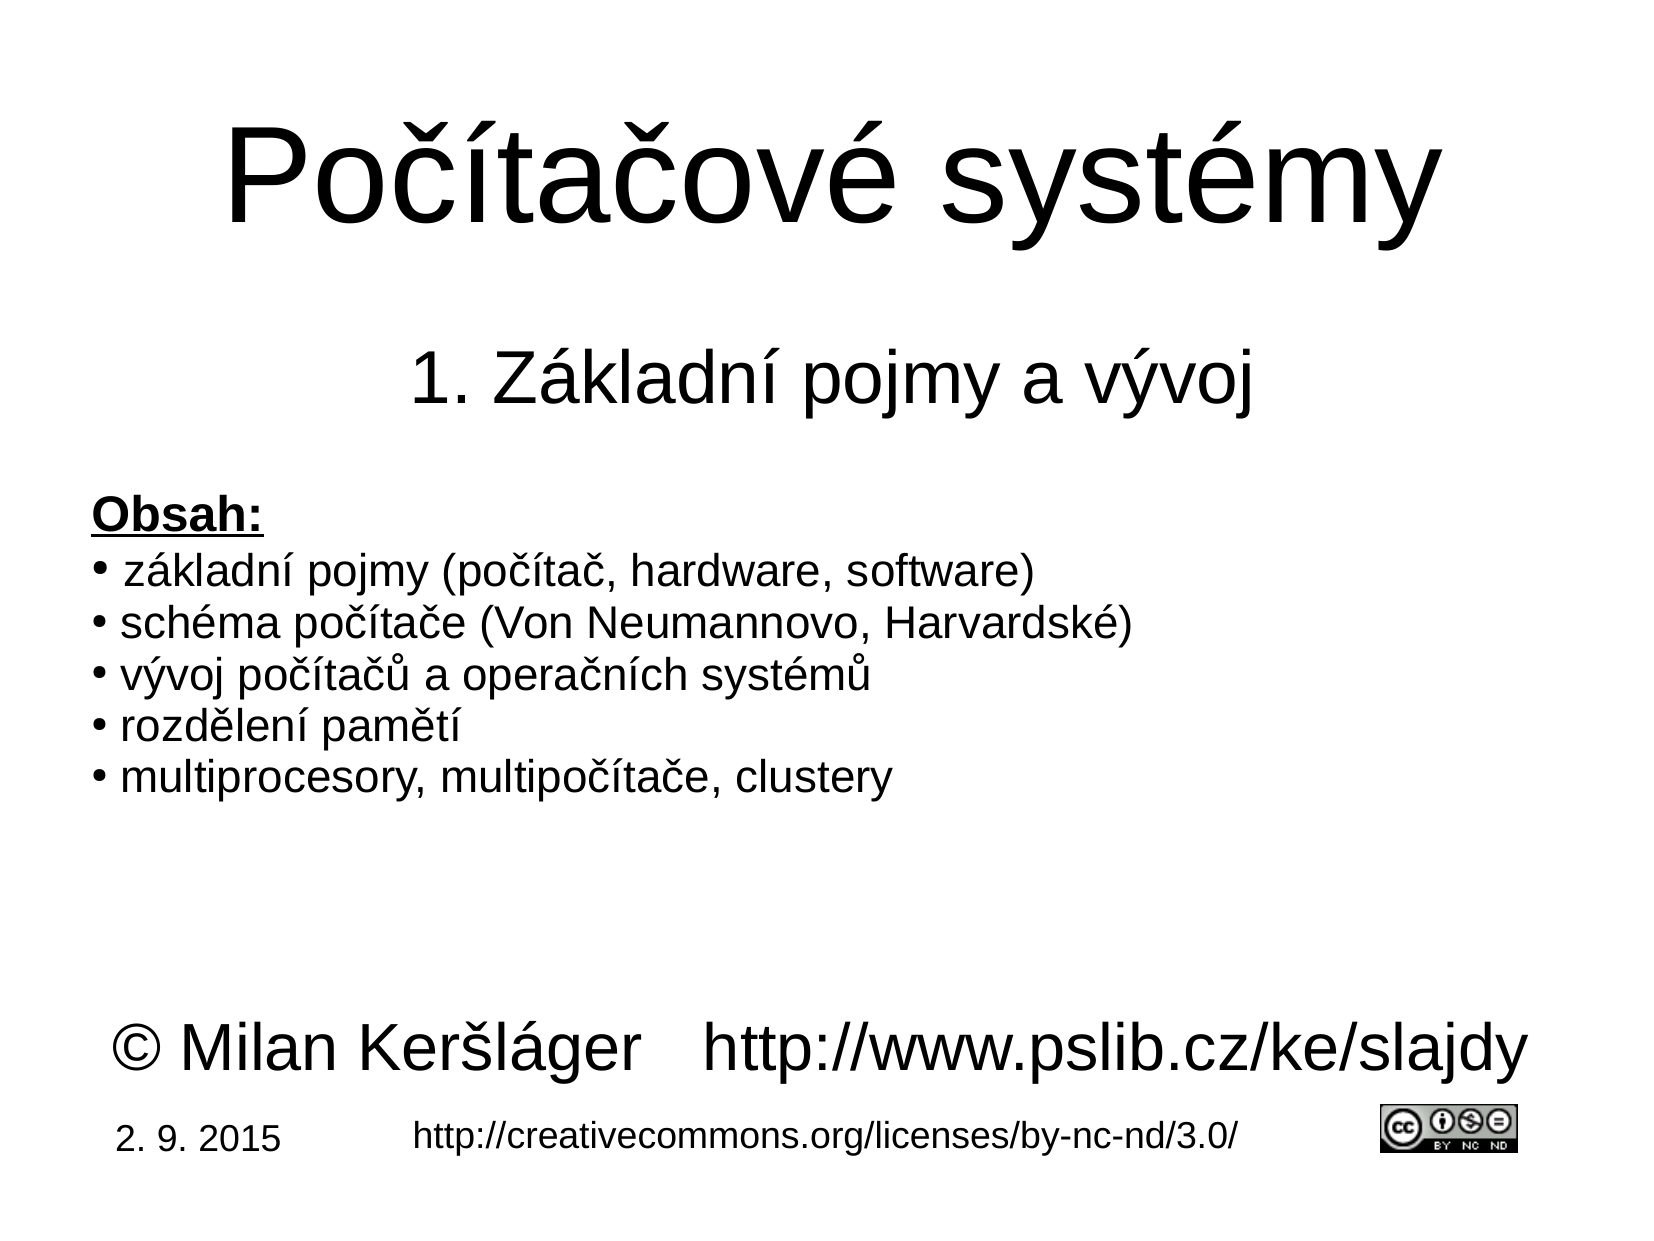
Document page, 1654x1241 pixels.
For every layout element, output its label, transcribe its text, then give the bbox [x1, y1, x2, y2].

list © Milan Keršláger http://www.pslib.cz/ke/slajdy [76, 1009, 1565, 1087]
title Počítačové systémy 1. Základní pojmy a vývoj [88, 56, 1577, 461]
text_box http://creativecommons.org/licenses/by-nc-nd/3.0/ [339, 1107, 1313, 1165]
text_box 2. 9. 2015 [100, 1110, 337, 1168]
picture [1380, 1104, 1518, 1153]
text_box Obsah: základní pojmy (počítač, hardware, software) schéma počítače (Von Neumannovo, Harvardské) vývoj počítačů a operačních systémů rozdělení pamětí multiprocesory, multipočítače, clustery [76, 478, 1583, 811]
